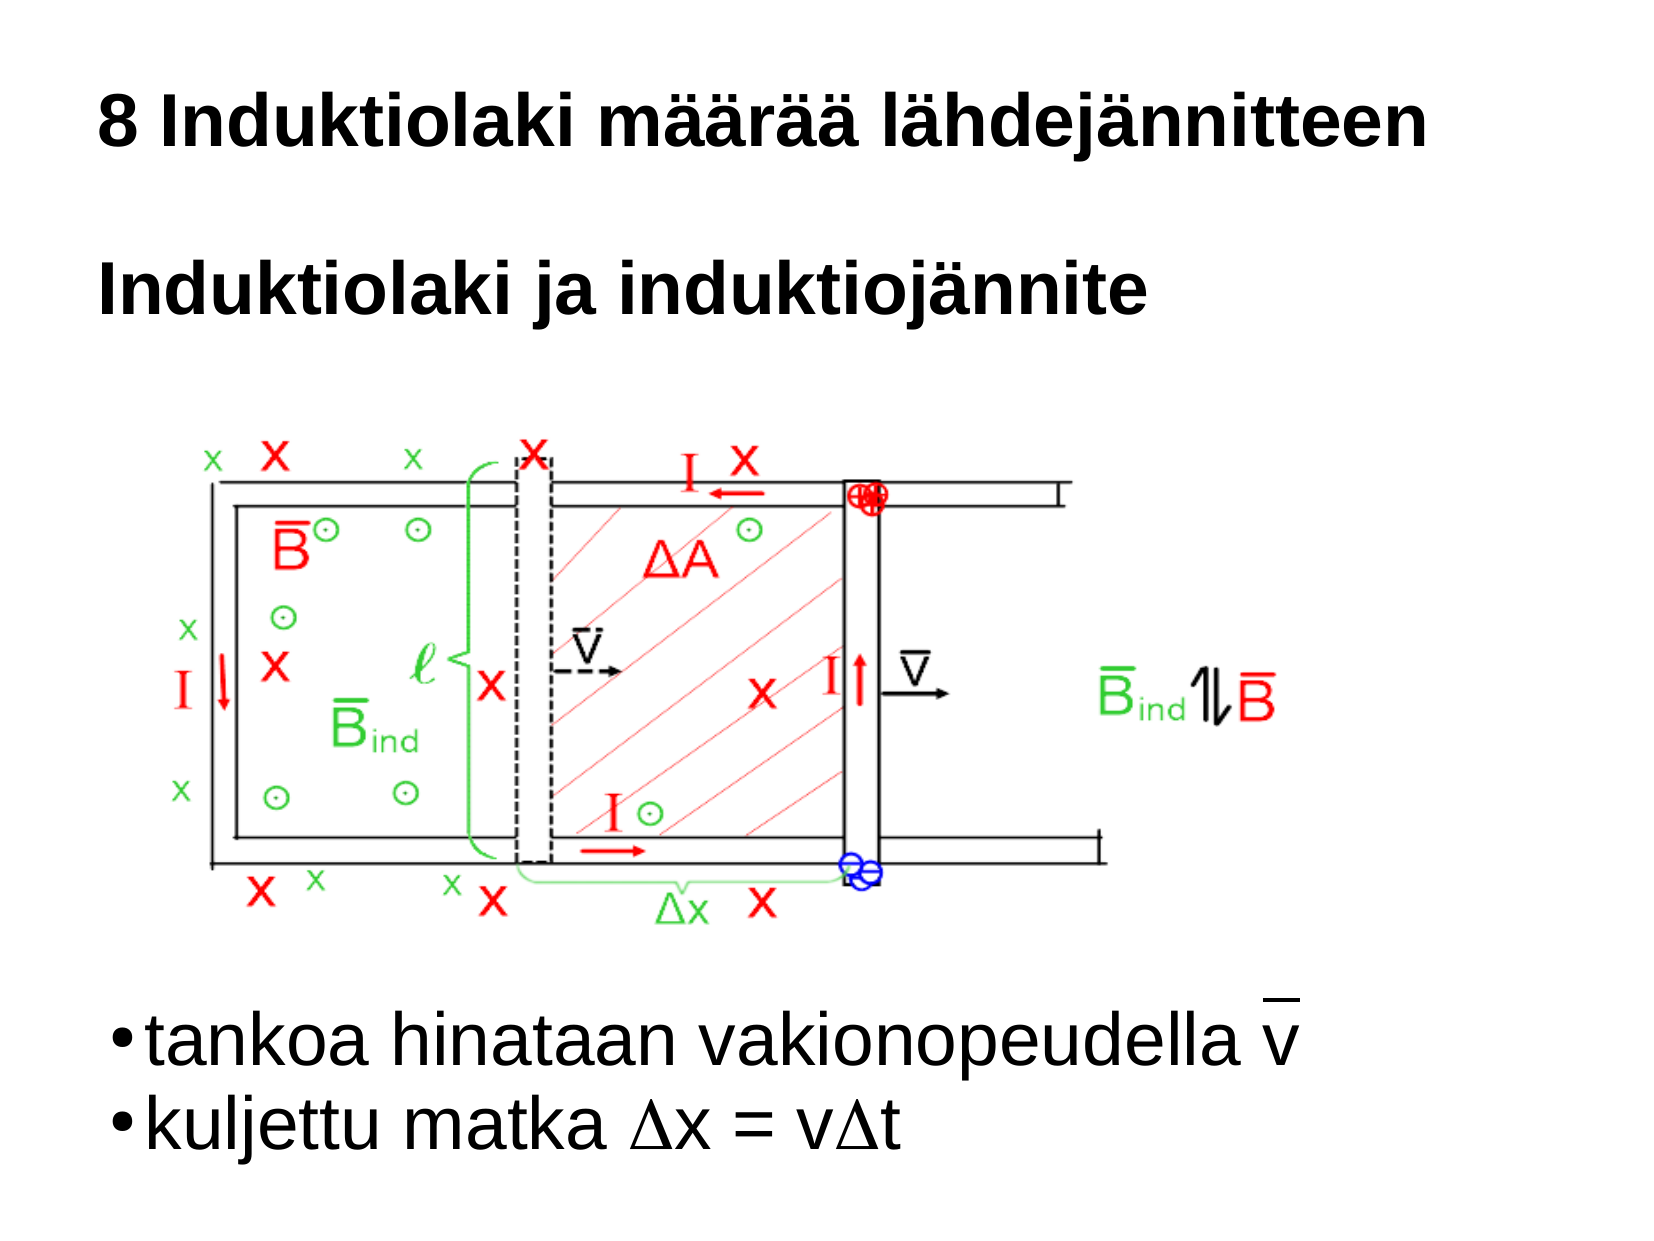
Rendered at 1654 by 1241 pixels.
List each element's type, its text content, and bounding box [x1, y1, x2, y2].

text_box 8 Induktiolaki määrää lähdejännitteen Induktiolaki ja induktiojännite [82, 70, 1524, 422]
text_box tankoa hinataan vakionopeudella v kuljettu matka Dx = vDt [94, 990, 1465, 1182]
picture [118, 386, 1349, 957]
